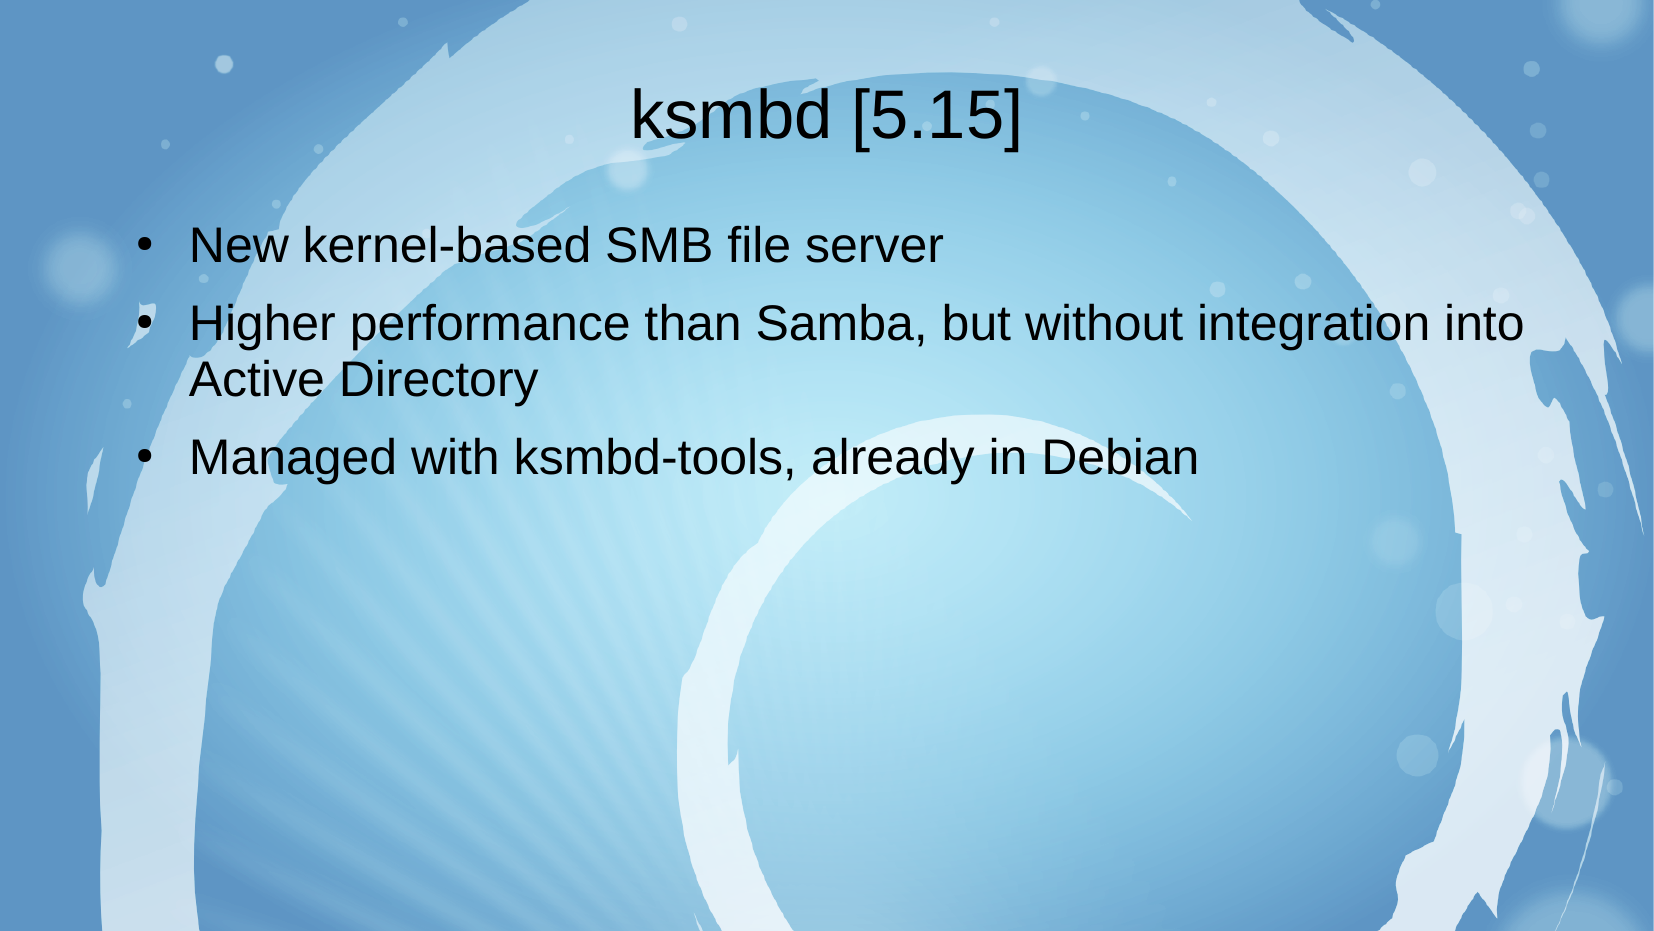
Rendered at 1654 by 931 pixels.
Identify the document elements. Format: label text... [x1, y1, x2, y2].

picture [0, 0, 1654, 931]
title ksmbd [5.15] [118, 37, 1536, 193]
list New kernel-based SMB file server Higher performance than Samba, but without integration into Active Directory Managed with ksmbd-tools, already in Debian [118, 217, 1536, 832]
